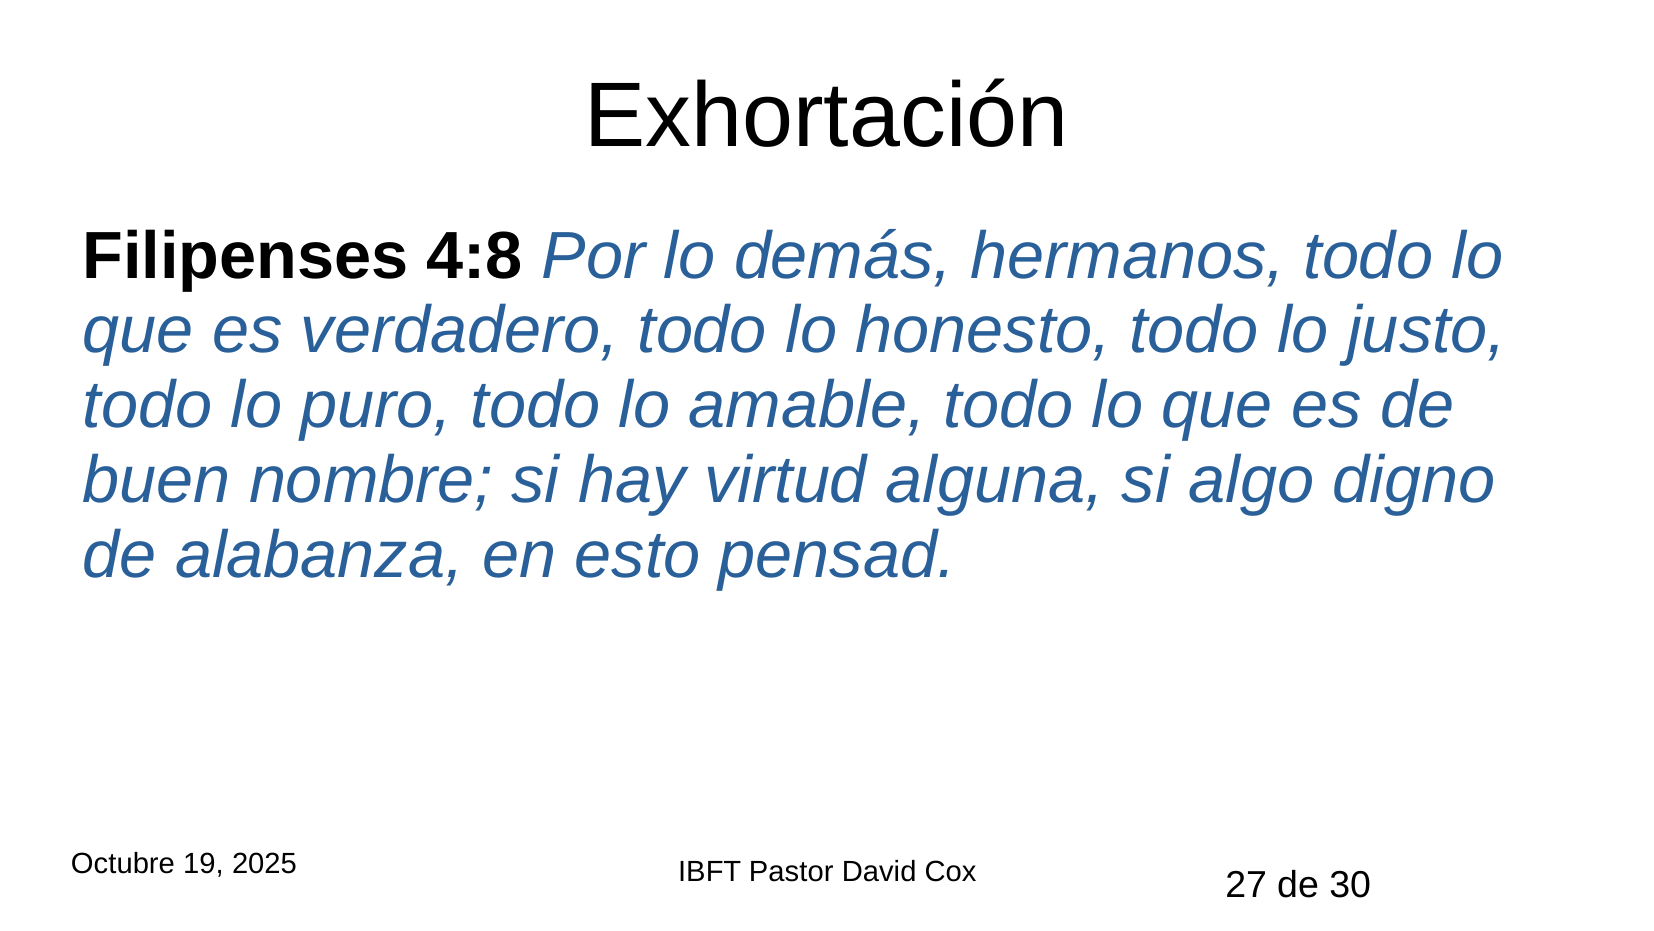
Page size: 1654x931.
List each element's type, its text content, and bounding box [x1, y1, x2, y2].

text_box Octubre 19, 2025 [56, 806, 451, 922]
text_box <number> de 30 [1210, 856, 1418, 931]
text_box IBFT Pastor David Cox [565, 847, 1090, 912]
title Exhortación [82, 37, 1571, 193]
list Filipenses 4:8 Por lo demás, hermanos, todo lo que es verdadero, todo lo honesto, todo lo justo, todo lo puro, todo lo amable, todo lo que es de buen nombre; si hay virtud alguna, si algo digno de alabanza, en esto pensad. [82, 217, 1571, 758]
